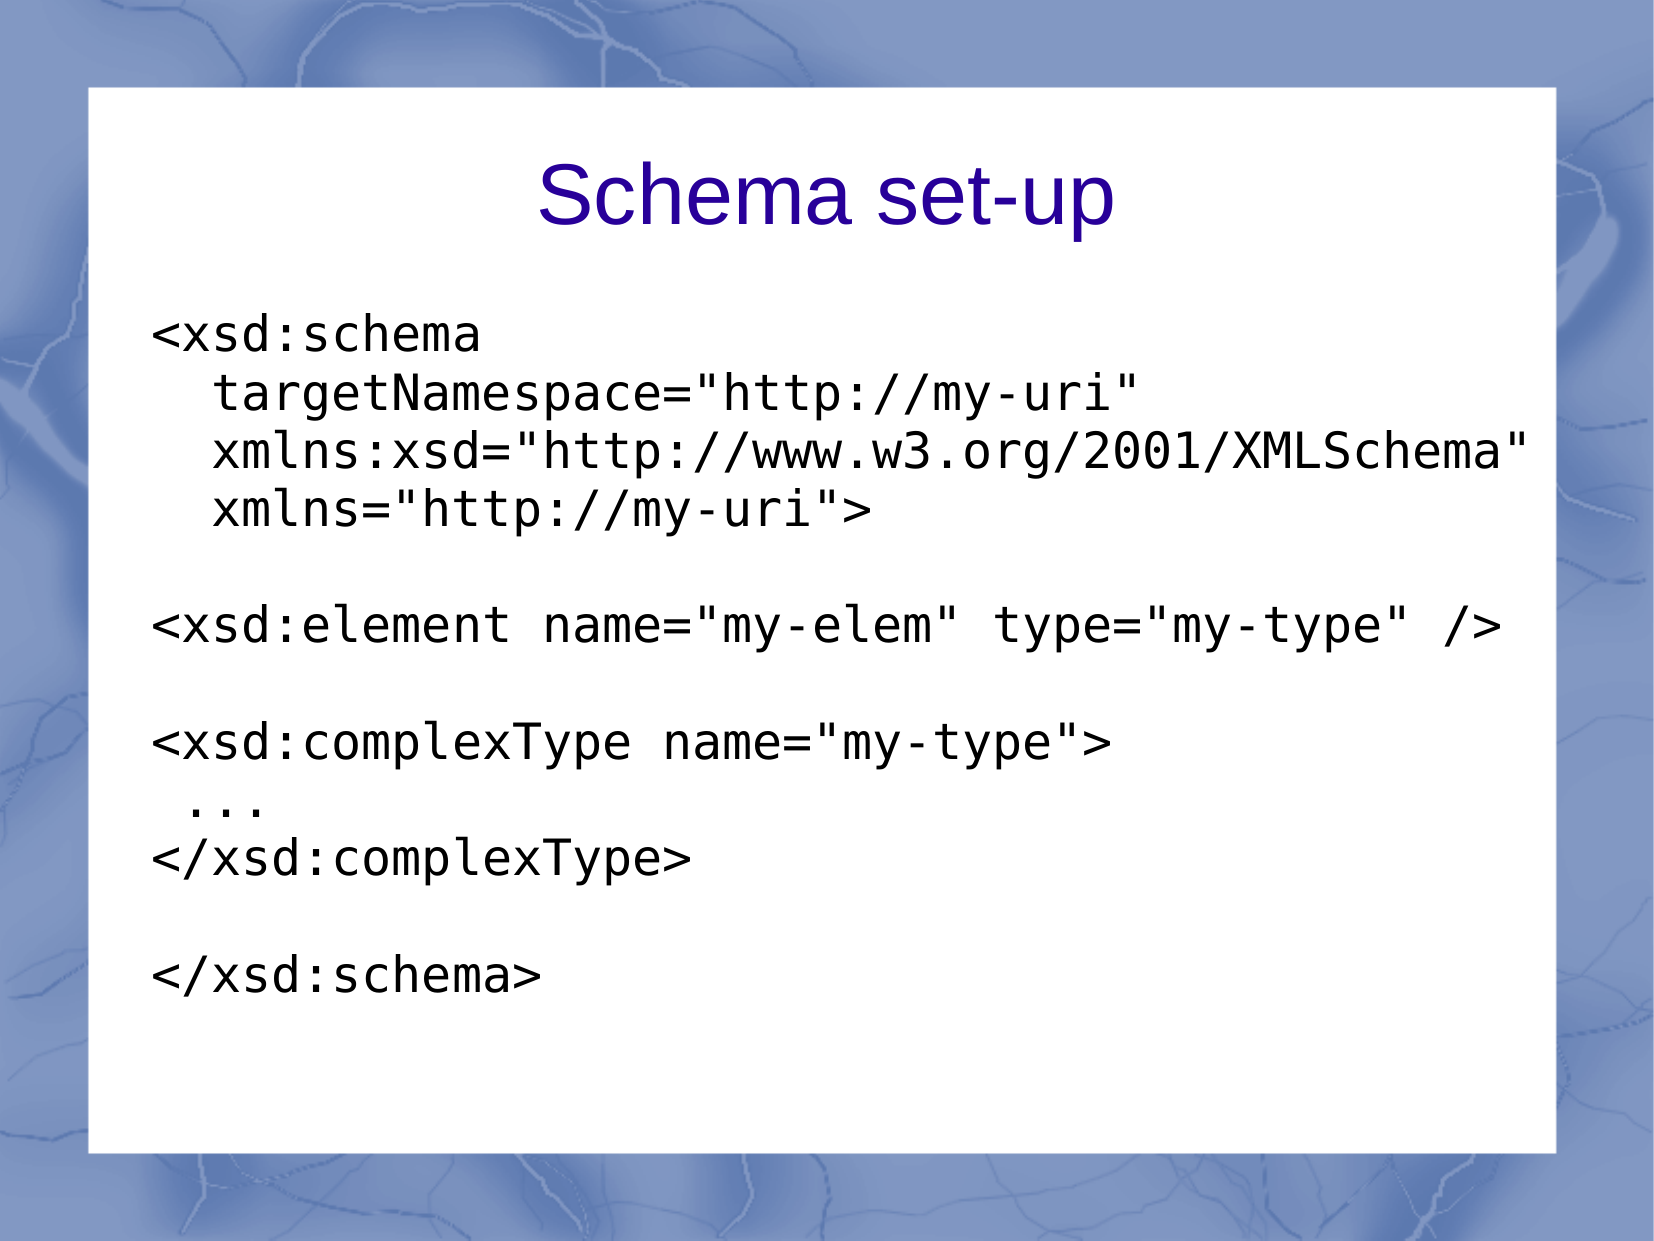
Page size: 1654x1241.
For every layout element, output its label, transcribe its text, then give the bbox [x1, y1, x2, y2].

title Schema set-up [118, 90, 1536, 298]
text_box <xsd:schema targetNamespace="http://my-uri" xmlns:xsd="http://www.w3.org/2001/XMLSchema" xmlns="http://my-uri"> <xsd:element name="my-elem" type="my-type" /> <xsd:complexType name="my-type"> ... </xsd:complexType> </xsd:schema> [137, 297, 1576, 1012]
picture [0, 0, 1654, 1241]
